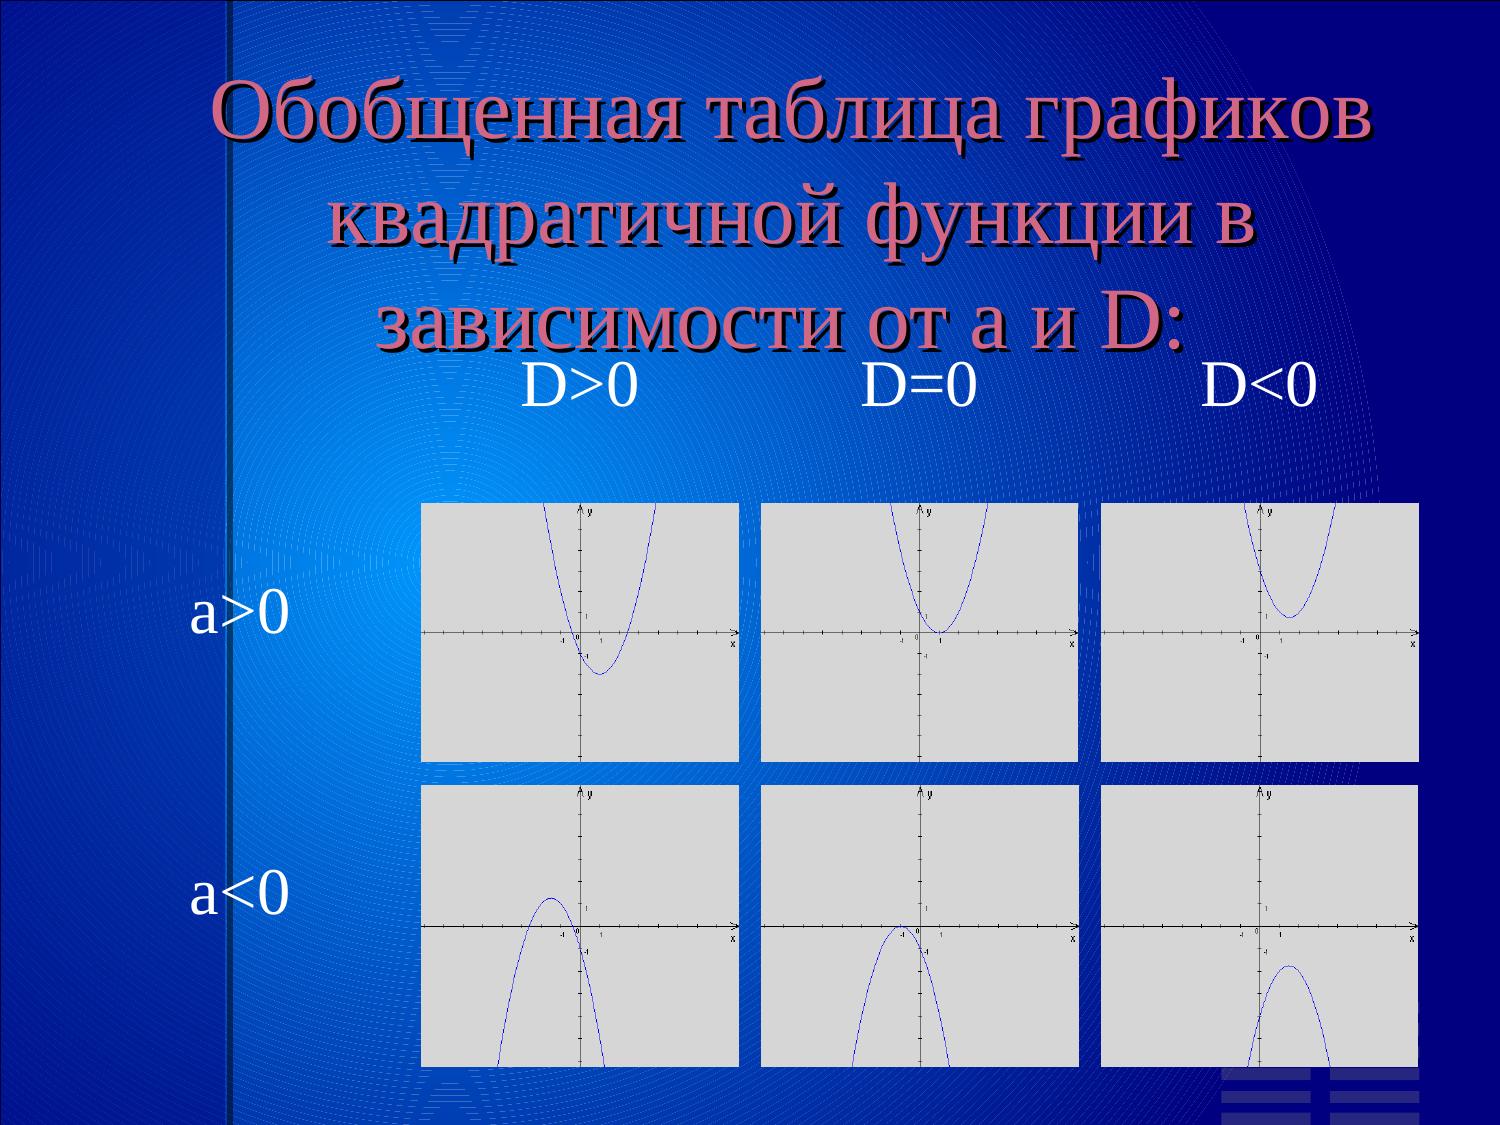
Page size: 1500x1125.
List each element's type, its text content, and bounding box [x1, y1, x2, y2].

picture [761, 503, 1078, 762]
table_cell [410, 492, 750, 773]
table_cell [1090, 773, 1430, 1073]
table_cell [410, 773, 750, 1073]
picture [761, 785, 1079, 1067]
picture [1101, 503, 1419, 762]
table_cell a<0 [70, 773, 410, 1073]
picture [1101, 785, 1418, 1067]
list [1418, 949, 1425, 1025]
table_header D<0 [1090, 340, 1430, 492]
title Обобщенная таблица графиков квадратичной функции в зависимости от а и D: [75, 43, 1430, 282]
table_cell [1090, 492, 1430, 773]
table_cell [750, 492, 1090, 773]
table_cell [750, 773, 1090, 1073]
picture [421, 503, 739, 762]
table_cell a>0 [70, 492, 410, 773]
table_header D=0 [750, 340, 1090, 492]
picture [421, 785, 739, 1067]
table_header D>0 [410, 340, 750, 492]
table_header [70, 340, 410, 492]
